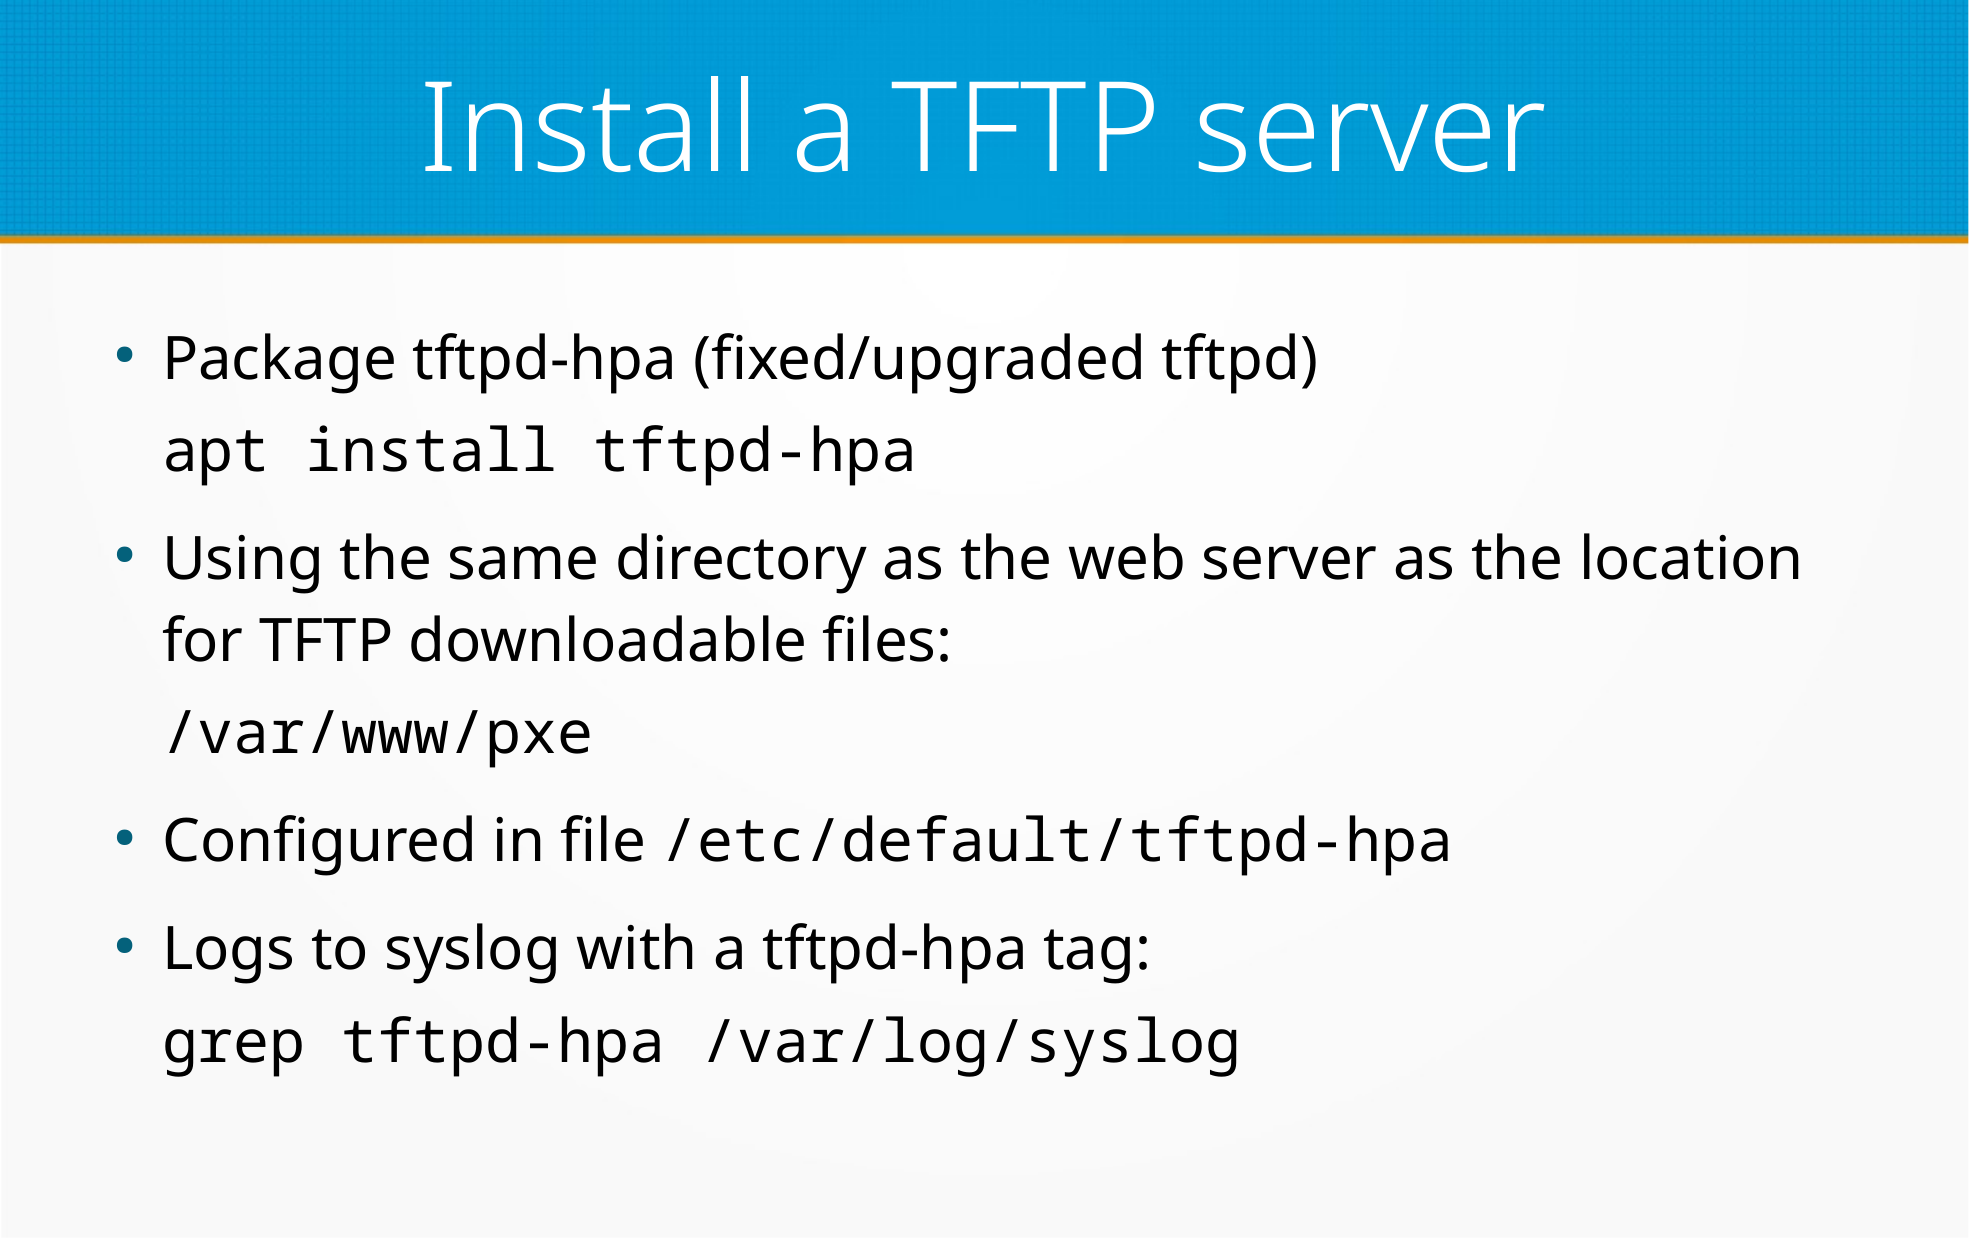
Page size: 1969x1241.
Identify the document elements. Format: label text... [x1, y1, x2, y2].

title Install a TFTP server [98, 19, 1870, 227]
picture [0, 233, 1969, 1241]
list Package tftpd-hpa (fixed/upgraded tftpd) apt install tftpd-hpa Using the same directory as the web server as the location for TFTP downloadable files: /var/www/pxe Configured in file /etc/default/tftpd-hpa Logs to syslog with a tftpd-hpa tag: grep tftpd-hpa /var/log/syslog [98, 315, 1861, 1081]
